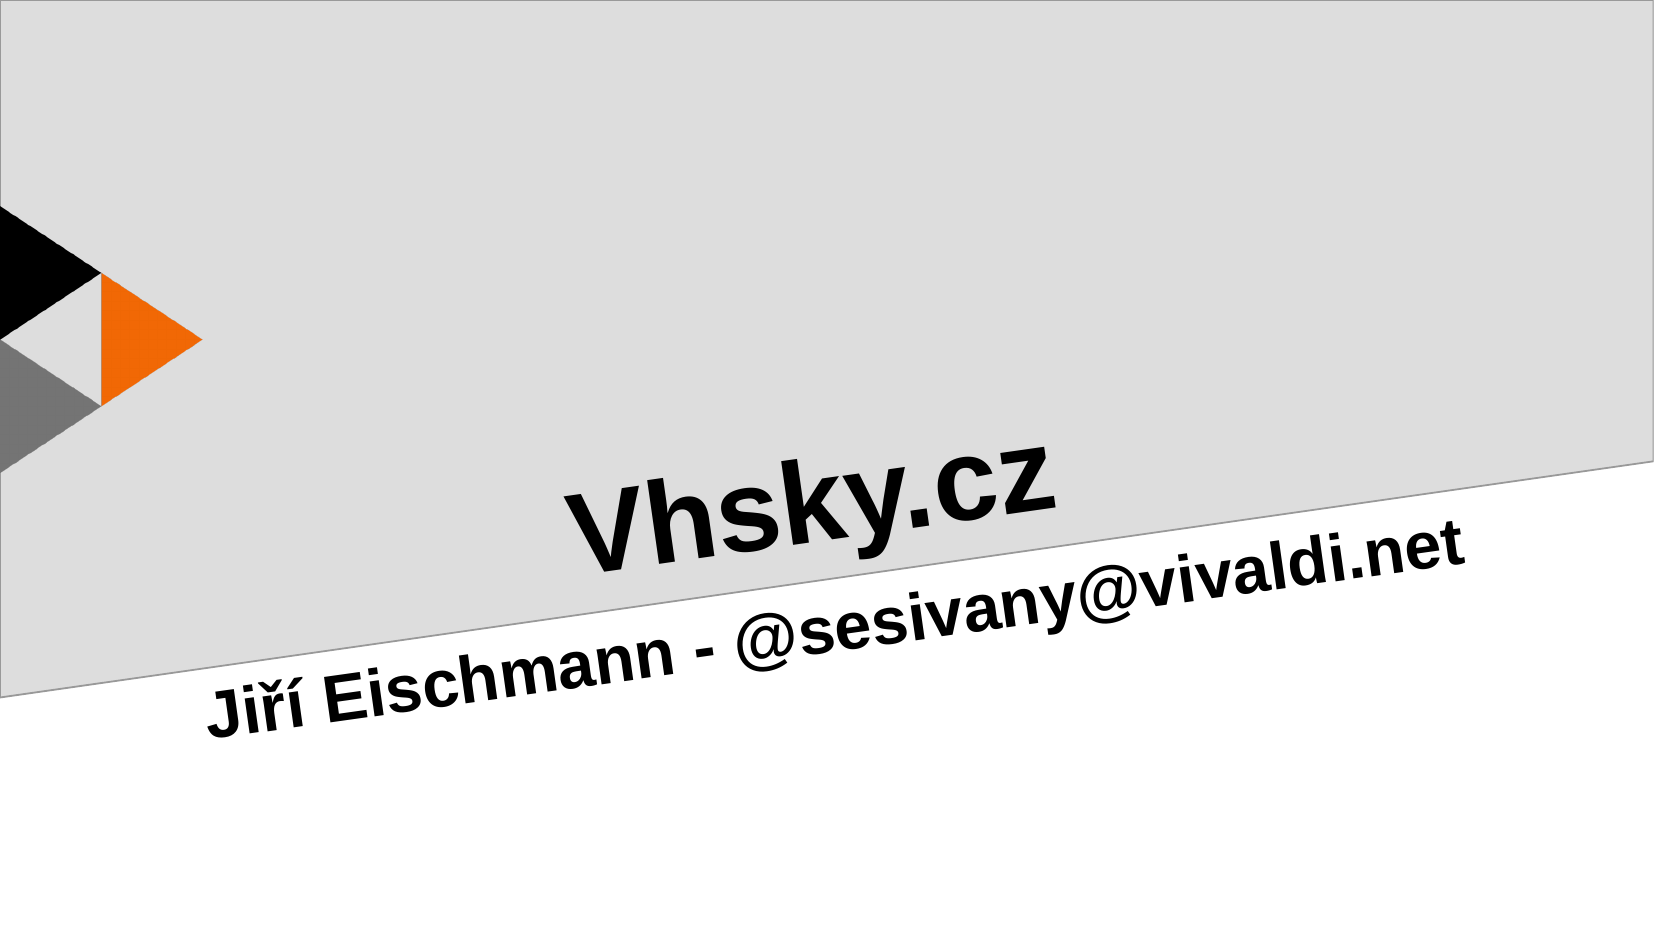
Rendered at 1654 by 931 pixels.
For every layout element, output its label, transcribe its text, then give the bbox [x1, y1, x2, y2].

title Vhsky.cz [62, 267, 1562, 737]
picture [0, 206, 204, 473]
text_box Jiří Eischmann - @sesivany@vivaldi.net [100, 478, 1546, 782]
